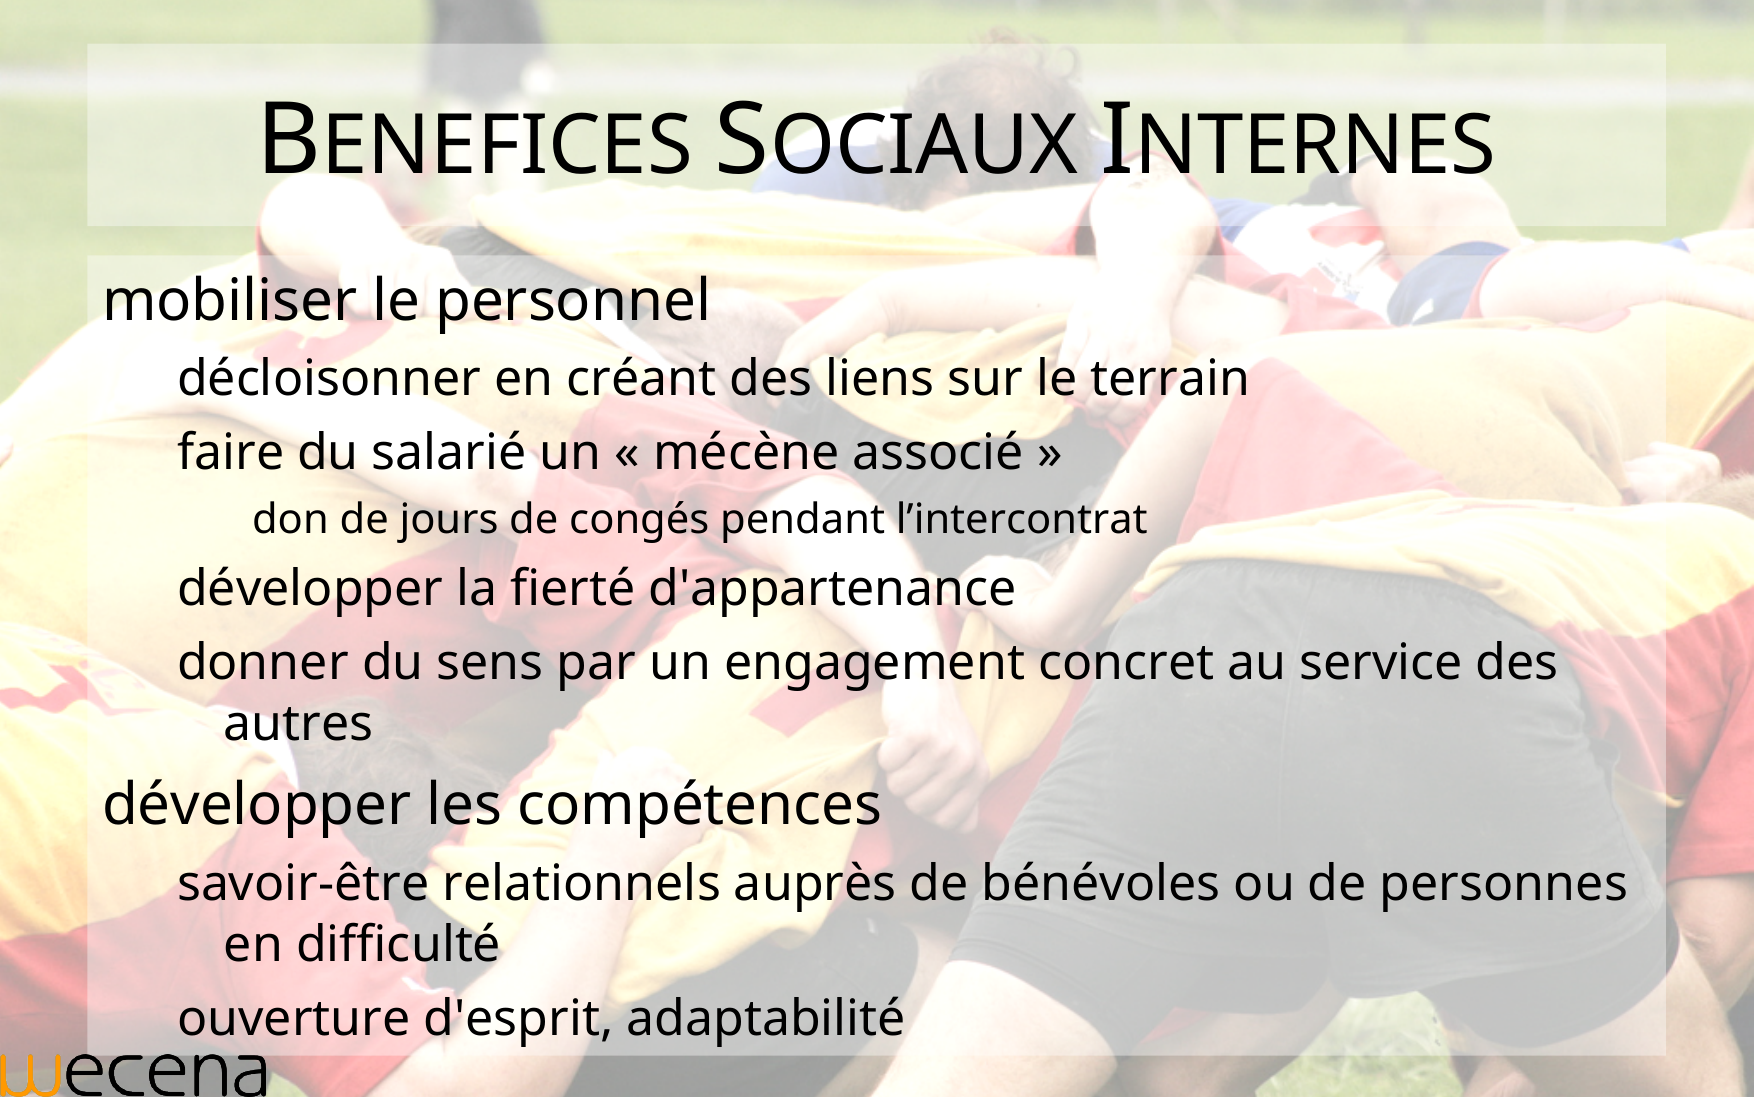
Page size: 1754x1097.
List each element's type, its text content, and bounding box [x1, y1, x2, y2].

title BENEFICES SOCIAUX INTERNES [87, 43, 1666, 227]
picture [0, 0, 1754, 1097]
list mobiliser le personnel décloisonner en créant des liens sur le terrain faire du salarié un « mécène associé » don de jours de congés pendant l’intercontrat développer la fierté d'appartenance donner du sens par un engagement concret au service des autres développer les compétences savoir-être relationnels auprès de bénévoles ou de personnes en difficulté ouverture d'esprit, adaptabilité [87, 255, 1666, 1034]
